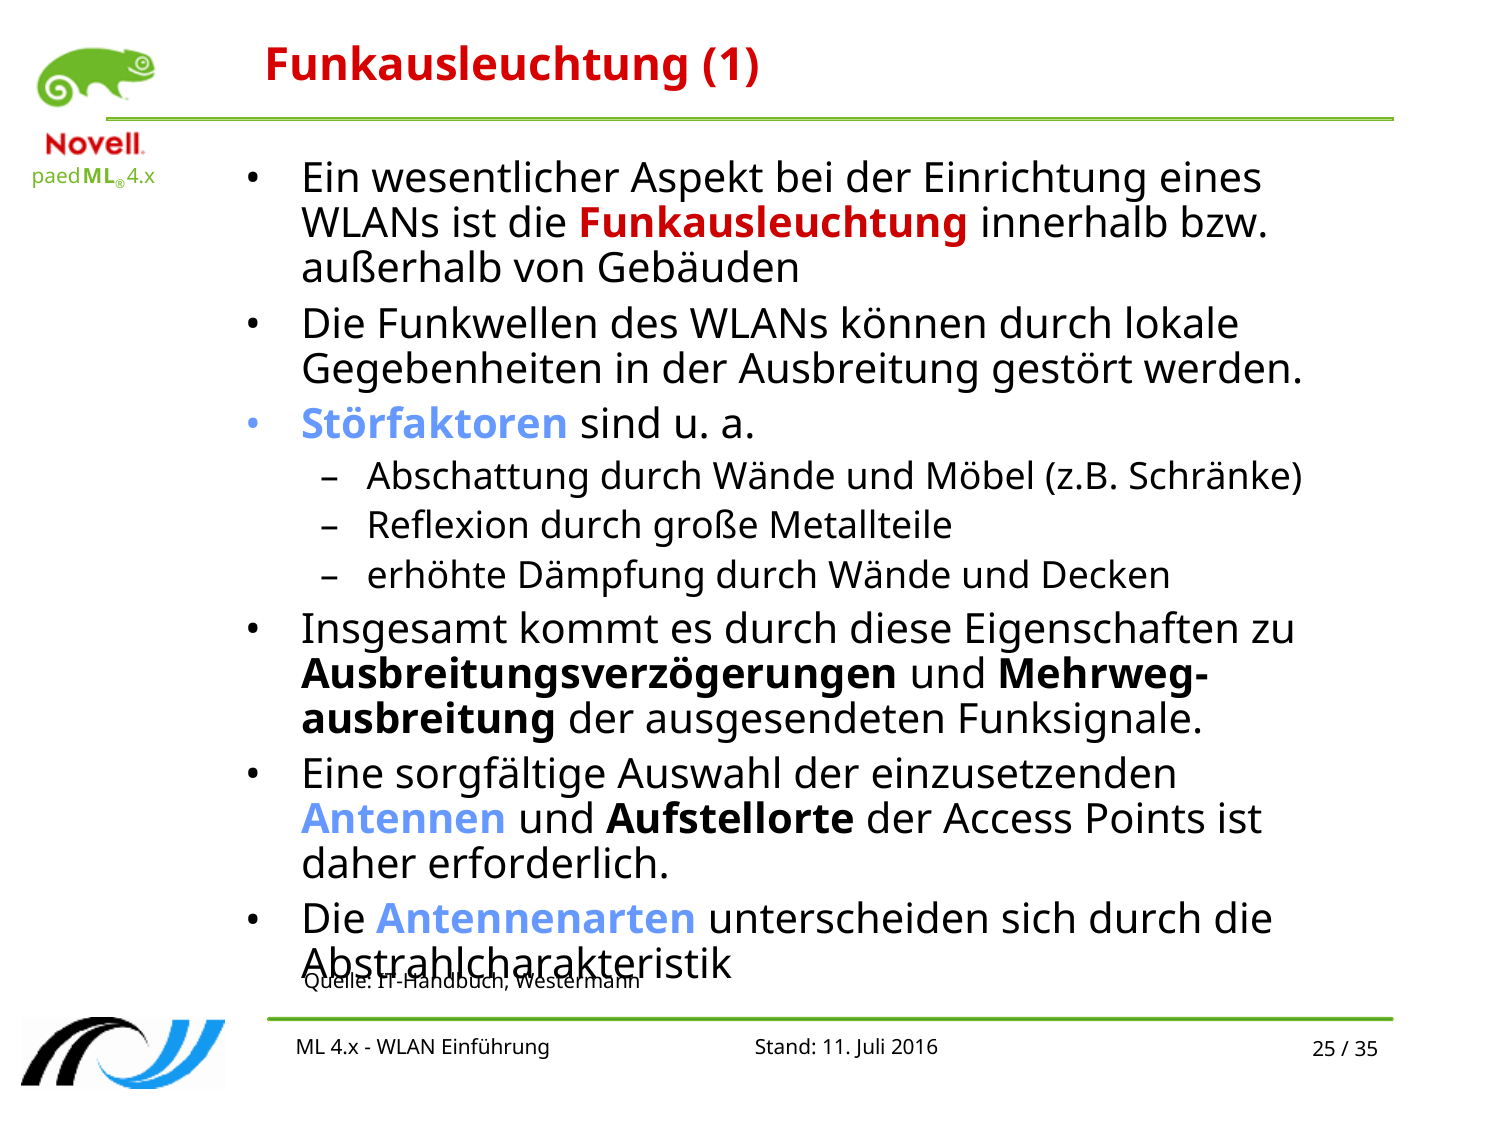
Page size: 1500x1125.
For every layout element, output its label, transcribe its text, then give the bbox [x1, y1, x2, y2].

text_box Quelle: IT-Handbuch, Westermann [289, 959, 709, 1000]
list Ein wesentlicher Aspekt bei der Einrichtung eines WLANs ist die Funkausleuchtung innerhalb bzw. außerhalb von Gebäuden Die Funkwellen des WLANs können durch lokale Gegebenheiten in der Ausbreitung gestört werden. Störfaktoren sind u. a. Abschattung durch Wände und Möbel (z.B. Schränke) Reflexion durch große Metallteile erhöhte Dämpfung durch Wände und Decken Insgesamt kommt es durch diese Eigenschaften zu Ausbreitungsverzögerungen und Mehrweg-ausbreitung der ausgesendeten Funksignale. Eine sorgfältige Auswahl der einzusetzenden Antennen und Aufstellorte der Access Points ist daher erforderlich. Die Antennenarten unterscheiden sich durch die Abstrahlcharakteristik [230, 149, 1388, 962]
picture [21, 1017, 225, 1089]
picture [24, 32, 167, 175]
title Funkausleuchtung (1) [232, 12, 1388, 113]
